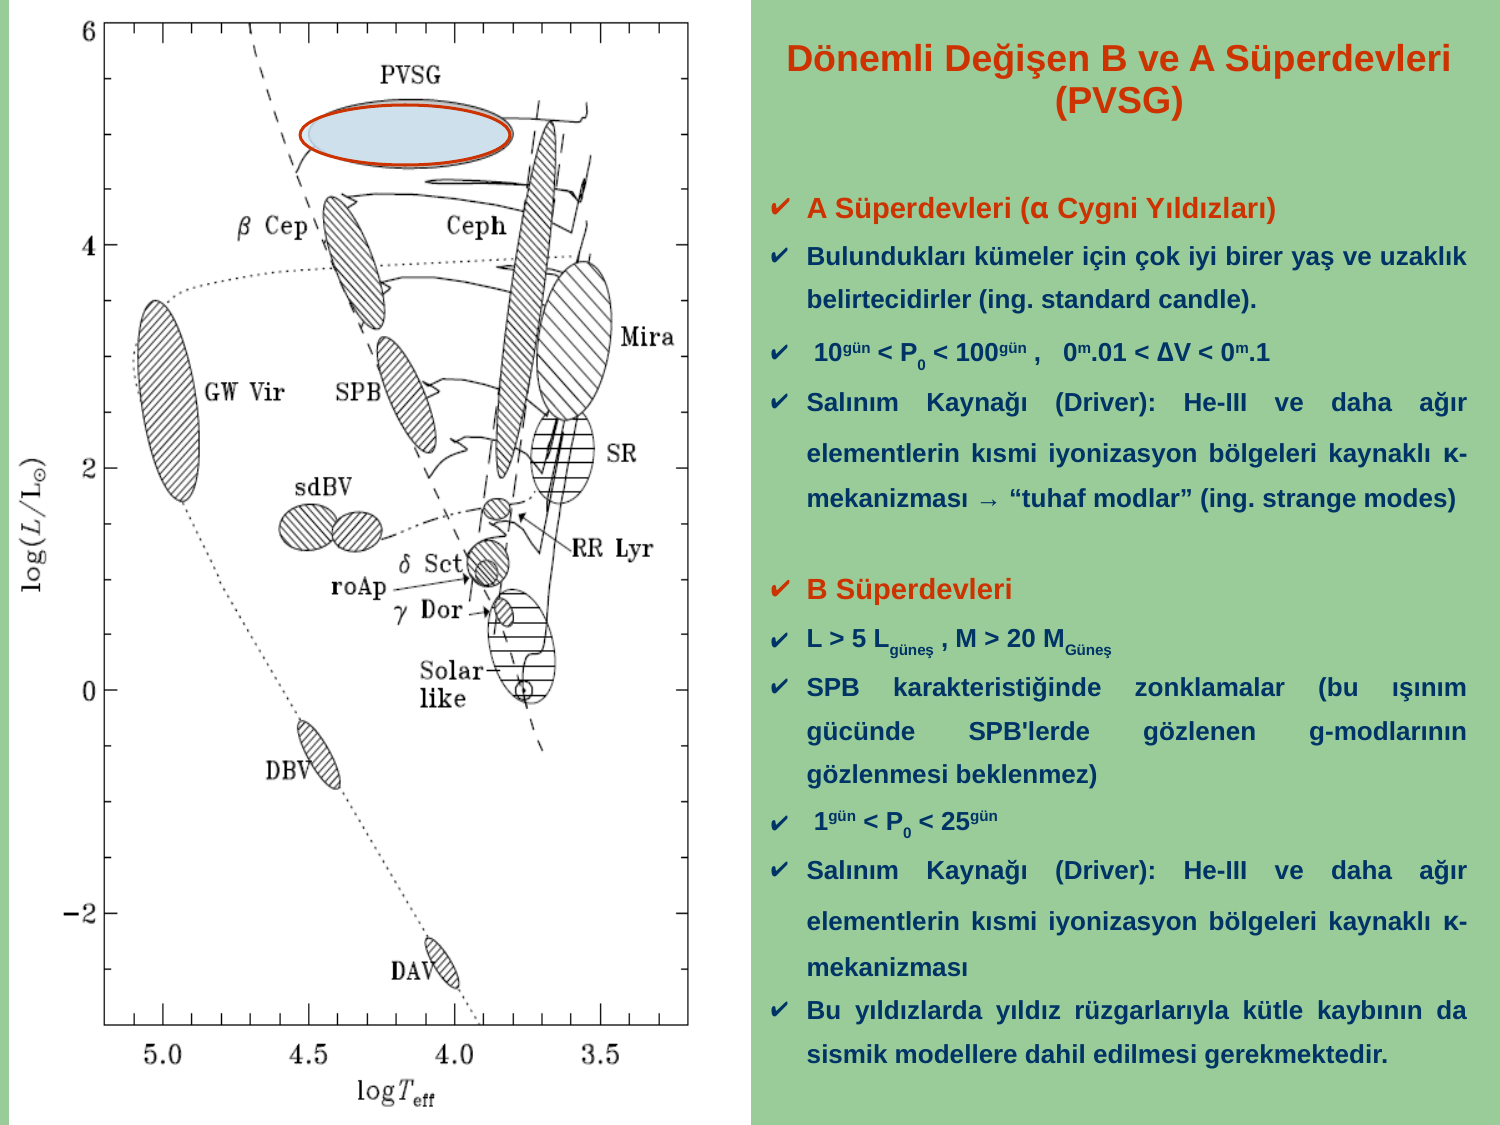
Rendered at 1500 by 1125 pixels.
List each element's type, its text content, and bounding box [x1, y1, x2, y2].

text_box [300, 104, 511, 165]
picture [9, 0, 751, 1125]
text_box Dönemli Değişen B ve A Süperdevleri (PVSG) A Süperdevleri (α Cygni Yıldızları) Bulundukları kümeler için çok iyi birer yaş ve uzaklık belirtecidirler (ing. standard candle). 10gün < P0 < 100gün , 0m.01 < ΔV < 0m.1 Salınım Kaynağı (Driver): He-III ve daha ağır elementlerin kısmi iyonizasyon bölgeleri kaynaklı κ-mekanizması → “tuhaf modlar” (ing. strange modes) B Süperdevleri L > 5 Lgüneş , M > 20 MGüneş SPB karakteristiğinde zonklamalar (bu ışınım gücünde SPB'lerde gözlenen g-modlarının gözlenmesi beklenmez) 1gün < P0 < 25gün Salınım Kaynağı (Driver): He-III ve daha ağır elementlerin kısmi iyonizasyon bölgeleri kaynaklı κ-mekanizması Bu yıldızlarda yıldız rüzgarlarıyla kütle kaybının da sismik modellere dahil edilmesi gerekmektedir. [756, 29, 1483, 1105]
